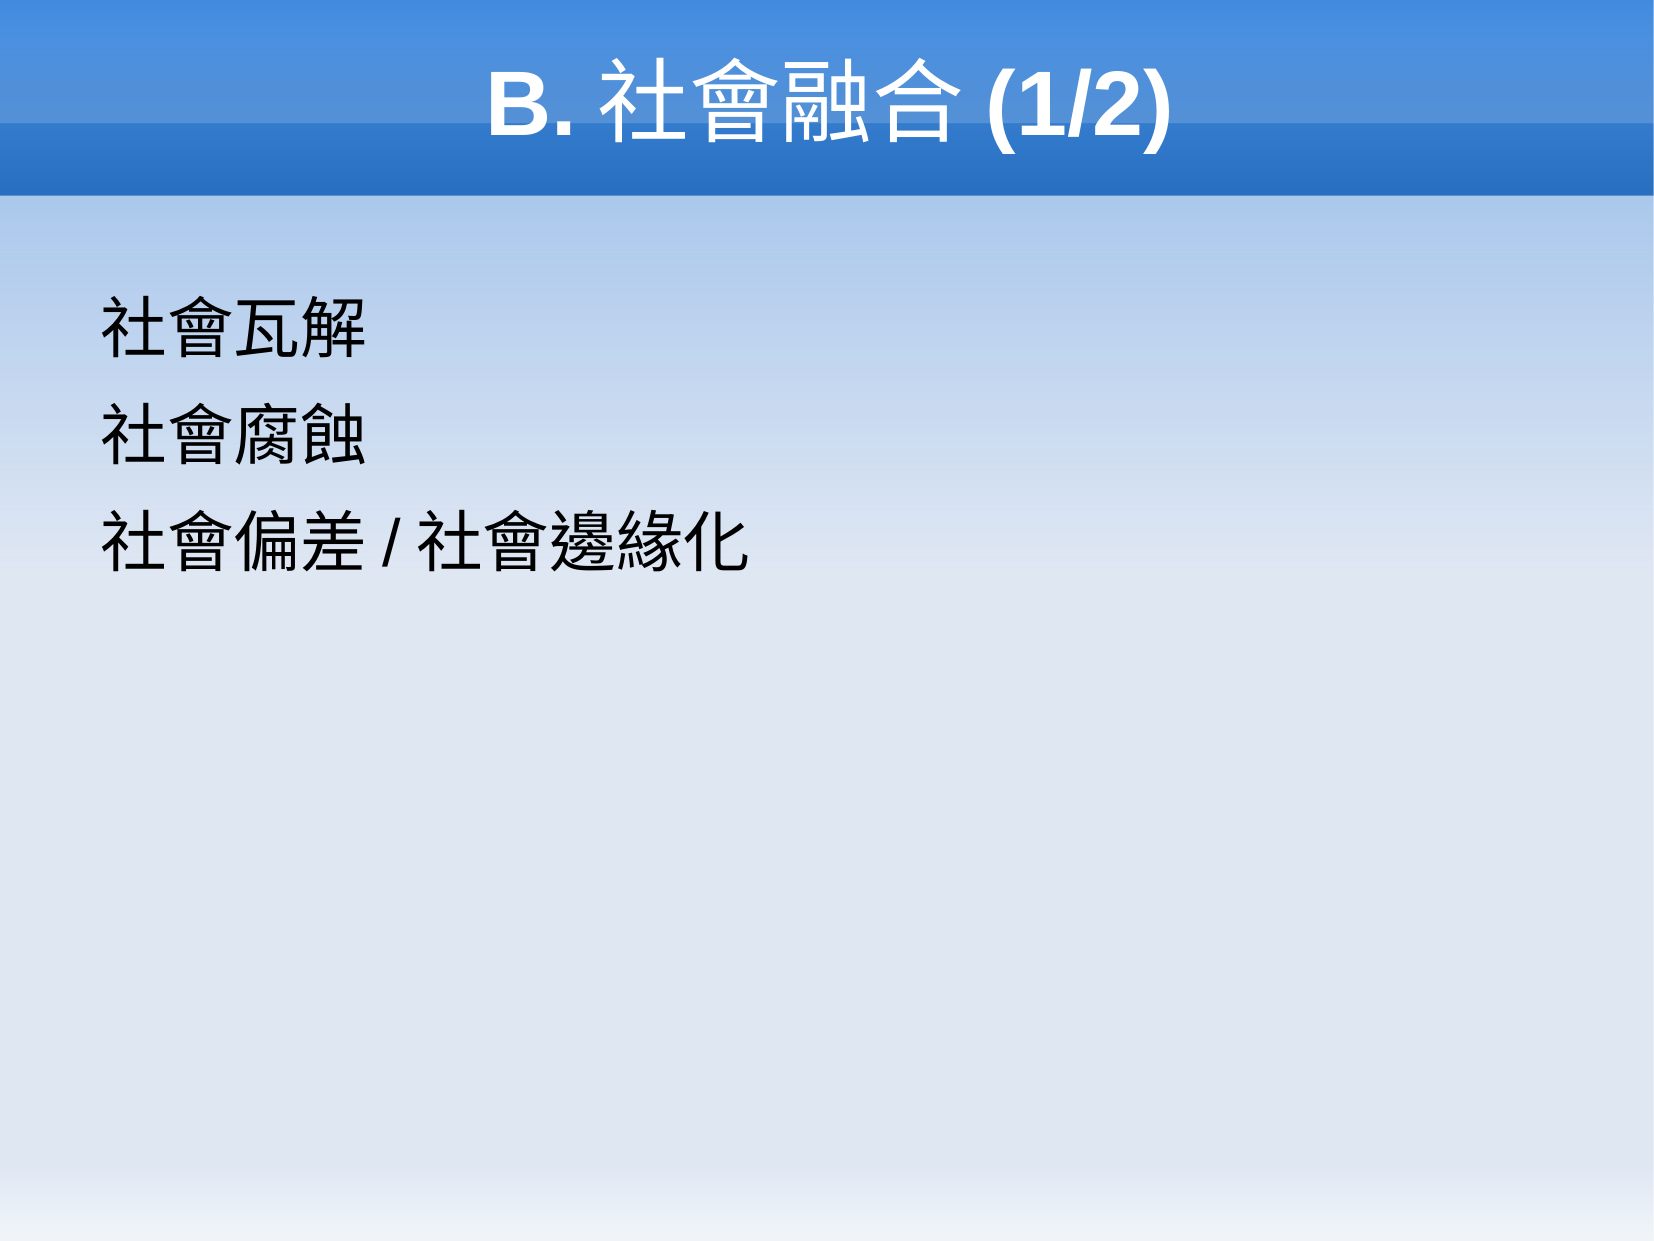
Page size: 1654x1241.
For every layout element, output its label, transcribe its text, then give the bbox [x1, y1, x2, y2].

picture [0, 0, 1654, 1241]
list 社會瓦解 社會腐蝕 社會偏差/社會邊緣化 [82, 290, 1571, 1109]
title B.社會融合(1/2) [76, 0, 1565, 208]
